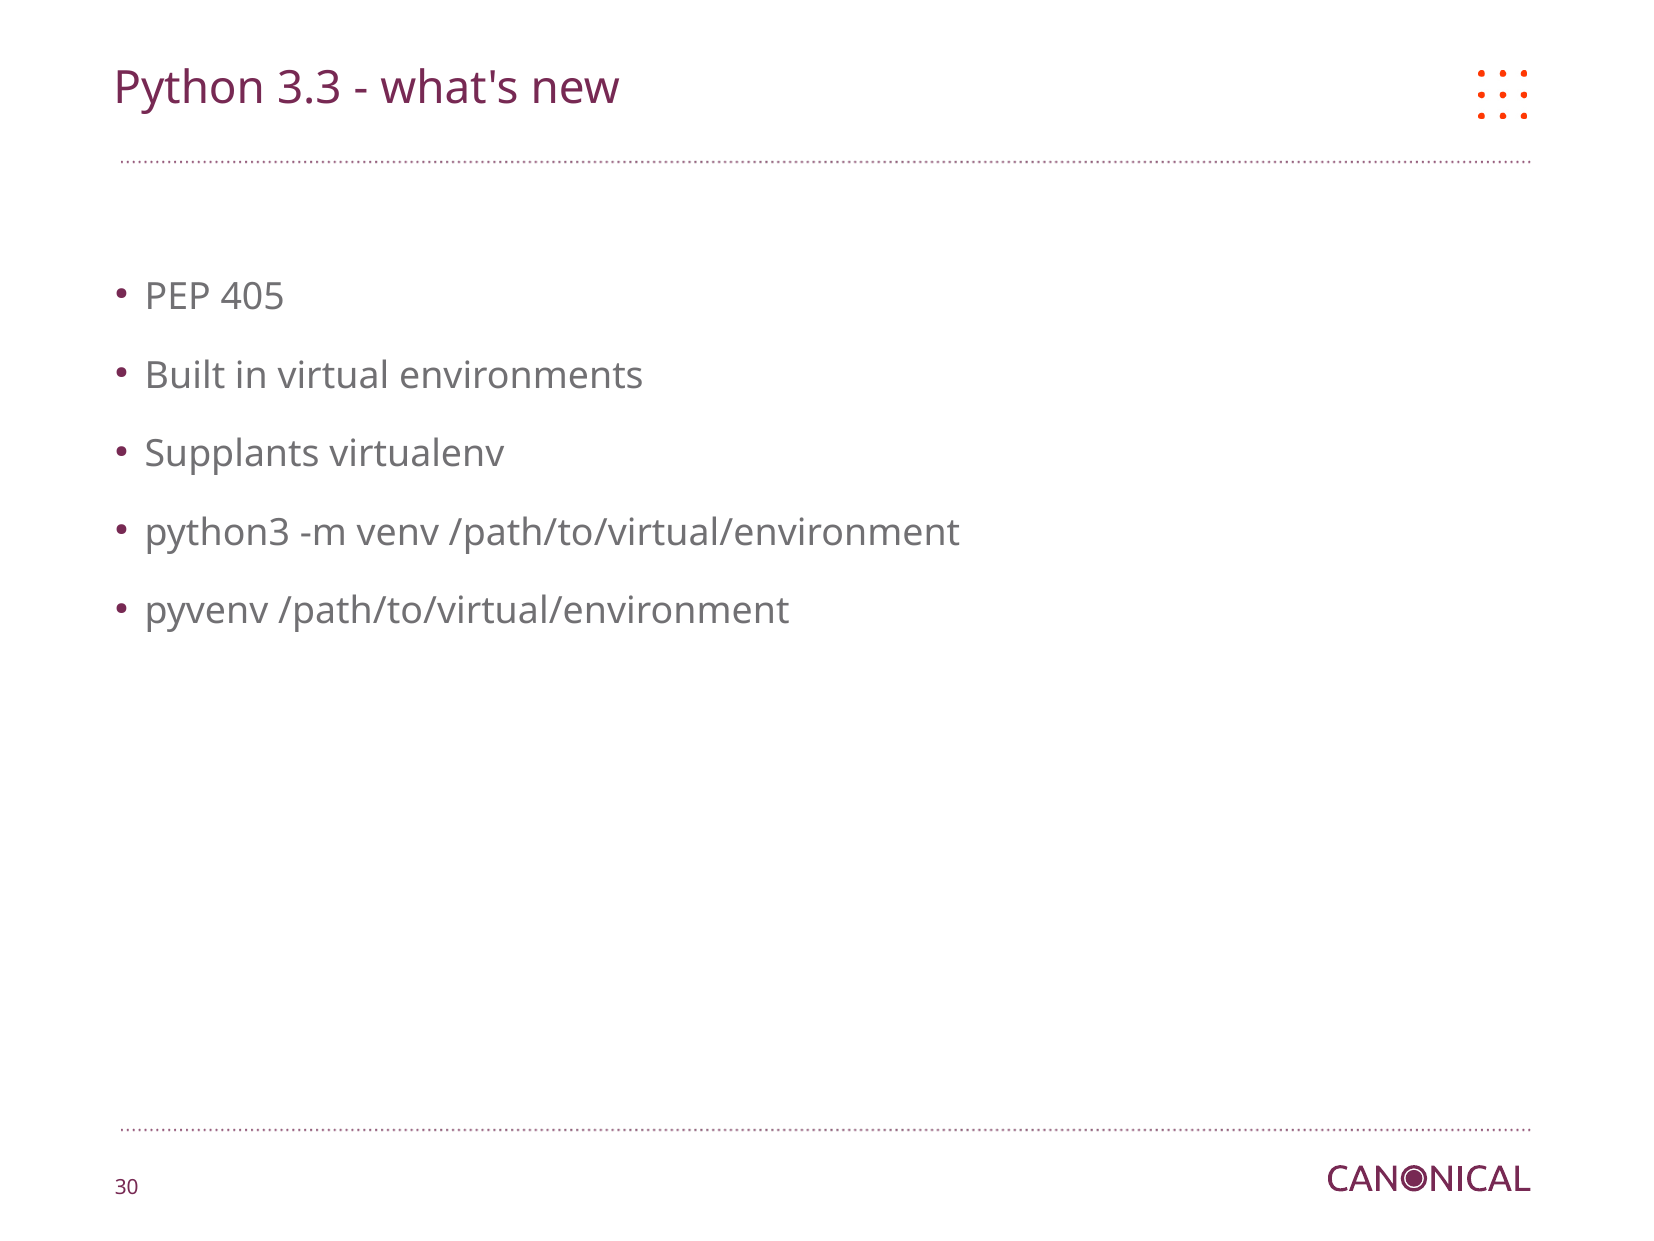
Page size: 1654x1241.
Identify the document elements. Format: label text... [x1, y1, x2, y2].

list PEP 405 Built in virtual environments Supplants virtualenv python3 -m venv /path/to/virtual/environment pyvenv /path/to/virtual/environment [115, 256, 1540, 977]
picture [111, 159, 1533, 166]
picture [111, 1127, 1533, 1134]
title Python 3.3 - what's new [113, 64, 1382, 107]
picture [1478, 70, 1527, 119]
